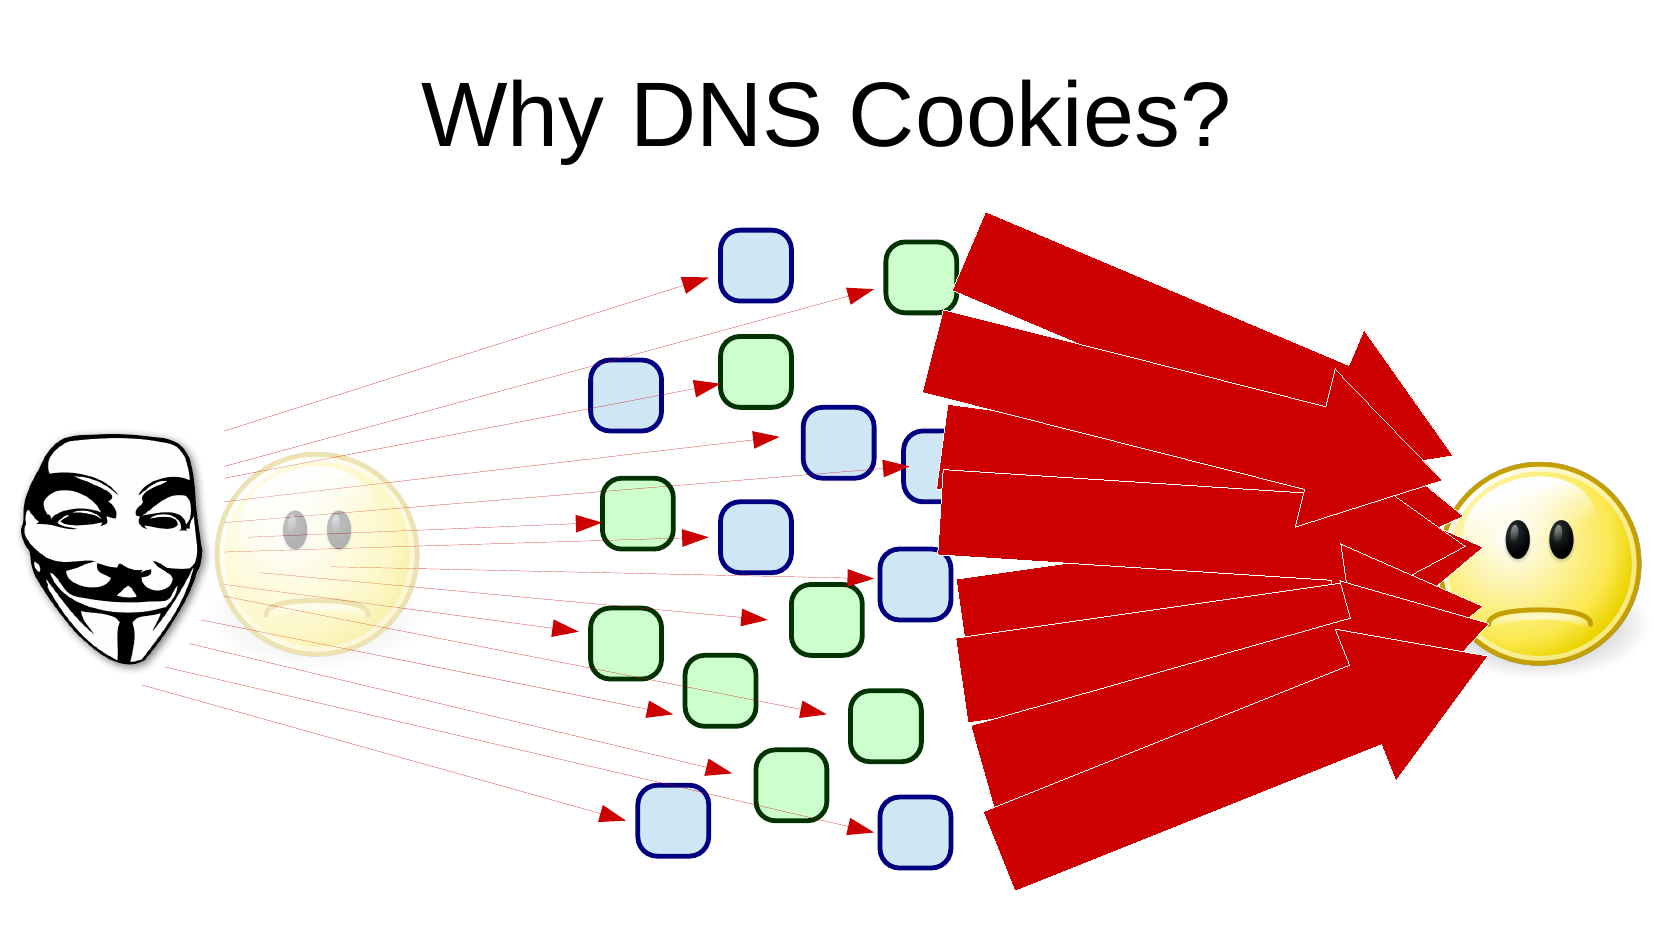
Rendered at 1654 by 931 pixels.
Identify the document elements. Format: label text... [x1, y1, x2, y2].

title Why DNS Cookies? [82, 37, 1571, 193]
text_box [720, 501, 792, 573]
text_box [720, 336, 792, 408]
text_box [590, 608, 662, 679]
picture [0, 413, 434, 685]
text_box [593, 669, 643, 680]
text_box [685, 655, 757, 700]
text_box [685, 687, 757, 727]
picture [1425, 452, 1654, 685]
text_box [602, 487, 674, 540]
text_box [755, 749, 827, 819]
text_box [637, 785, 709, 857]
text_box [791, 584, 863, 656]
text_box [879, 797, 951, 868]
text_box [603, 478, 669, 491]
text_box [803, 407, 875, 474]
text_box [720, 230, 792, 302]
text_box [850, 690, 922, 762]
text_box [812, 470, 871, 479]
text_box [598, 360, 610, 364]
text_box [590, 396, 662, 431]
text_box [879, 211, 1489, 891]
text_box [606, 539, 671, 550]
text_box [590, 360, 662, 408]
text_box [676, 785, 704, 792]
text_box [756, 806, 815, 821]
